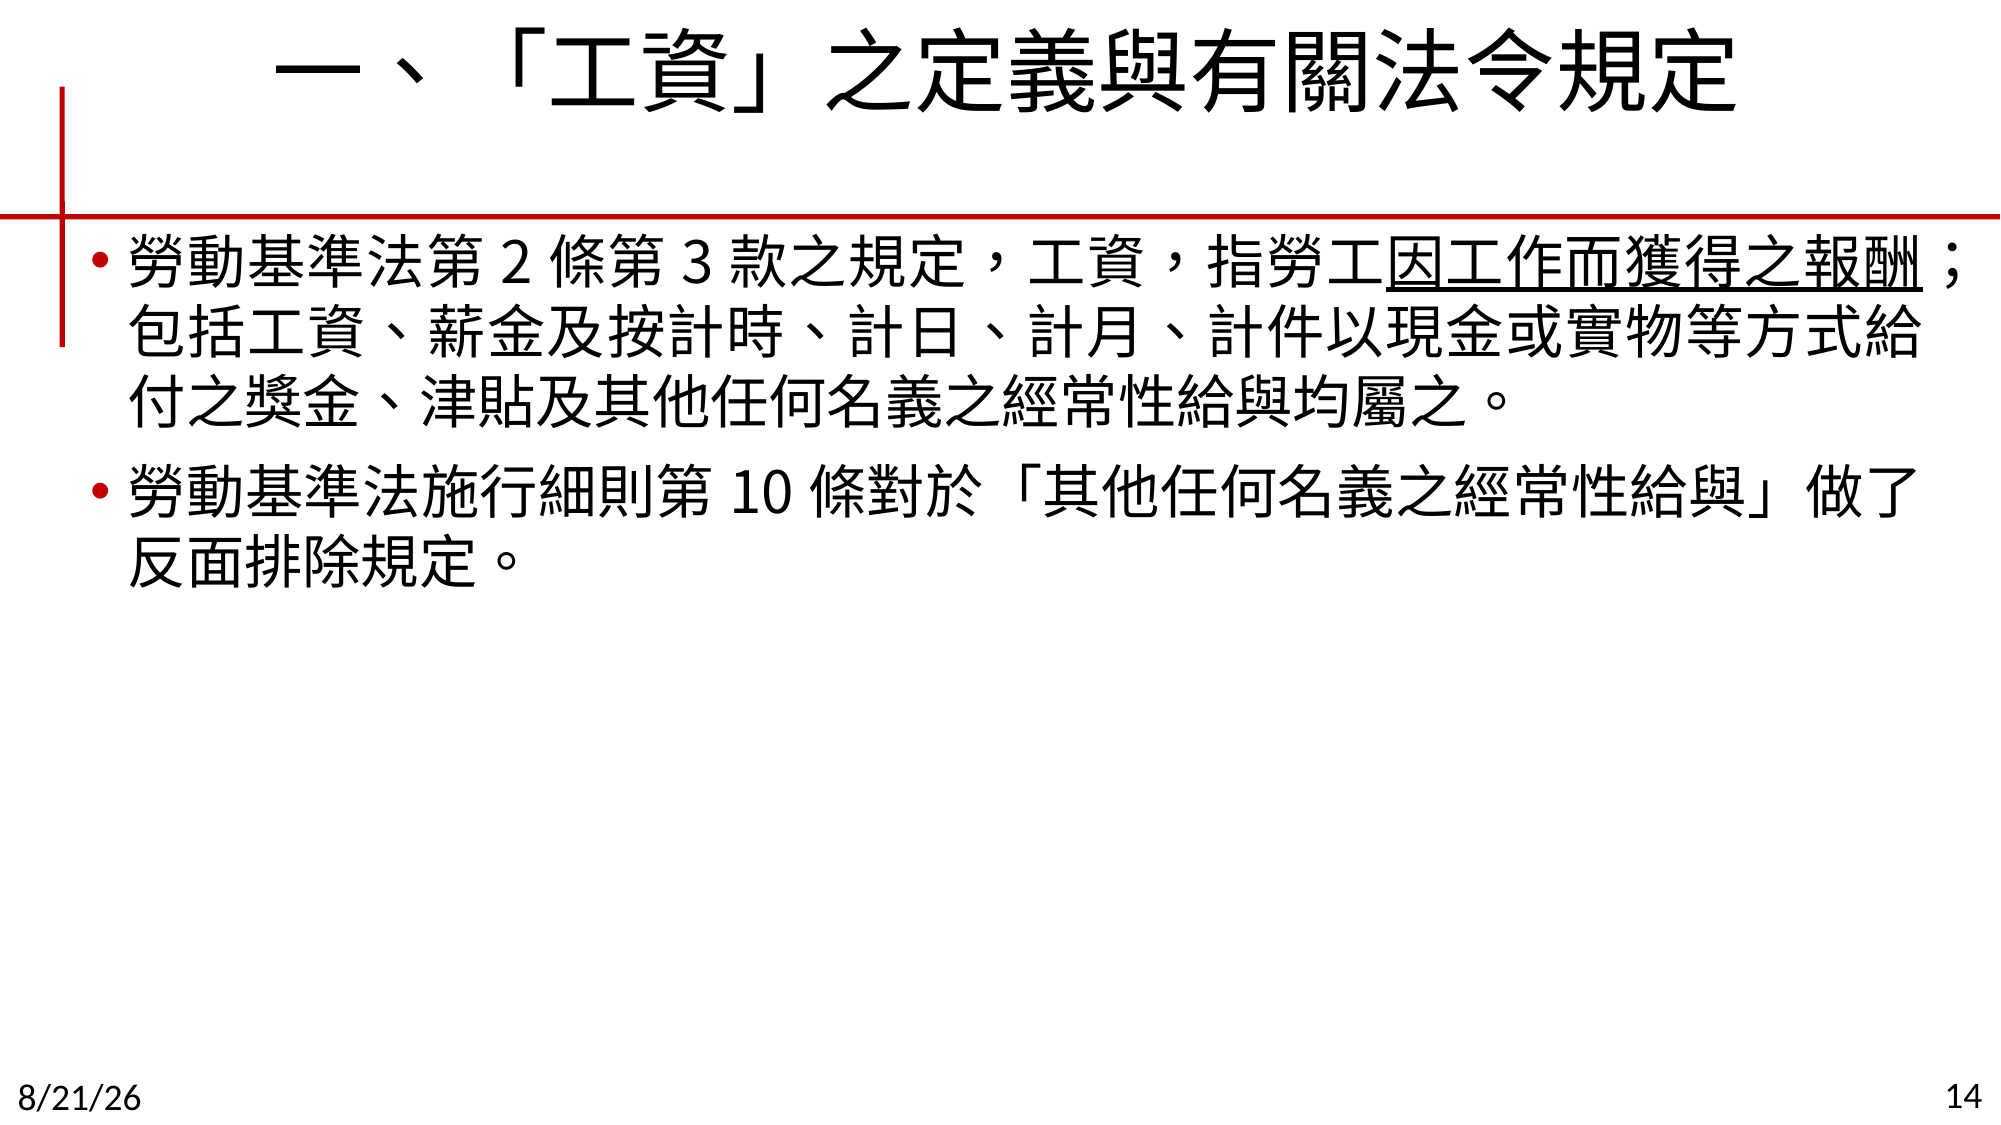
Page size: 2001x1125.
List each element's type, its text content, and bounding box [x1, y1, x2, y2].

title 一、「工資」之定義與有關法令規定 [75, 6, 1938, 211]
slide_number <編號> [1701, 1063, 1998, 1118]
list 勞動基準法第2條第3款之規定，工資，指勞工因工作而獲得之報酬；包括工資、薪金及按計時、計日、計月、計件以現金或實物等方式給付之獎金、津貼及其他任何名義之經常性給與均屬之。 勞動基準法施行細則第10條對於「其他任何名義之經常性給與」做了反面排除規定。 [75, 217, 1938, 1027]
slide_number 9/22/20 [2, 1065, 452, 1116]
